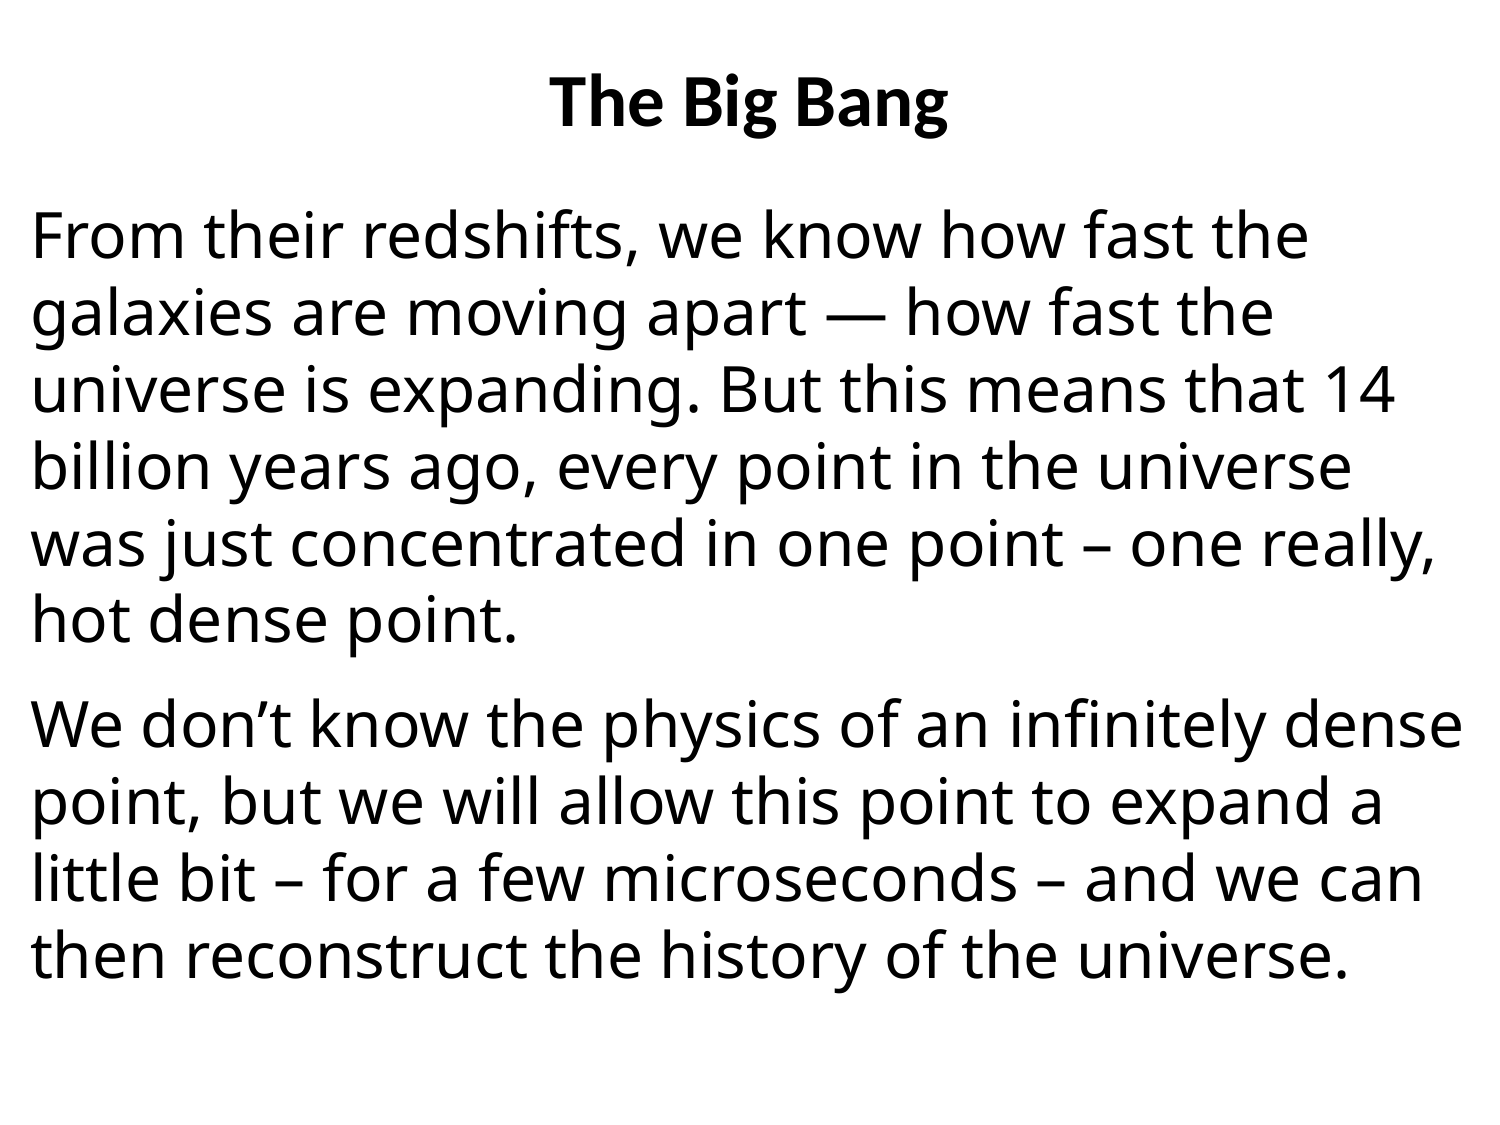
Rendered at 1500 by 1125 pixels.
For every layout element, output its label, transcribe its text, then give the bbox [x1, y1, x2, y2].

title The Big Bang [30, 21, 1471, 172]
list From their redshifts, we know how fast the galaxies are moving apart — how fast the universe is expanding. But this means that 14 billion years ago, every point in the universe was just concentrated in one point – one really, hot dense point. We don’t know the physics of an infinitely dense point, but we will allow this point to expand a little bit – for a few microseconds – and we can then reconstruct the history of the universe. [30, 195, 1471, 1066]
